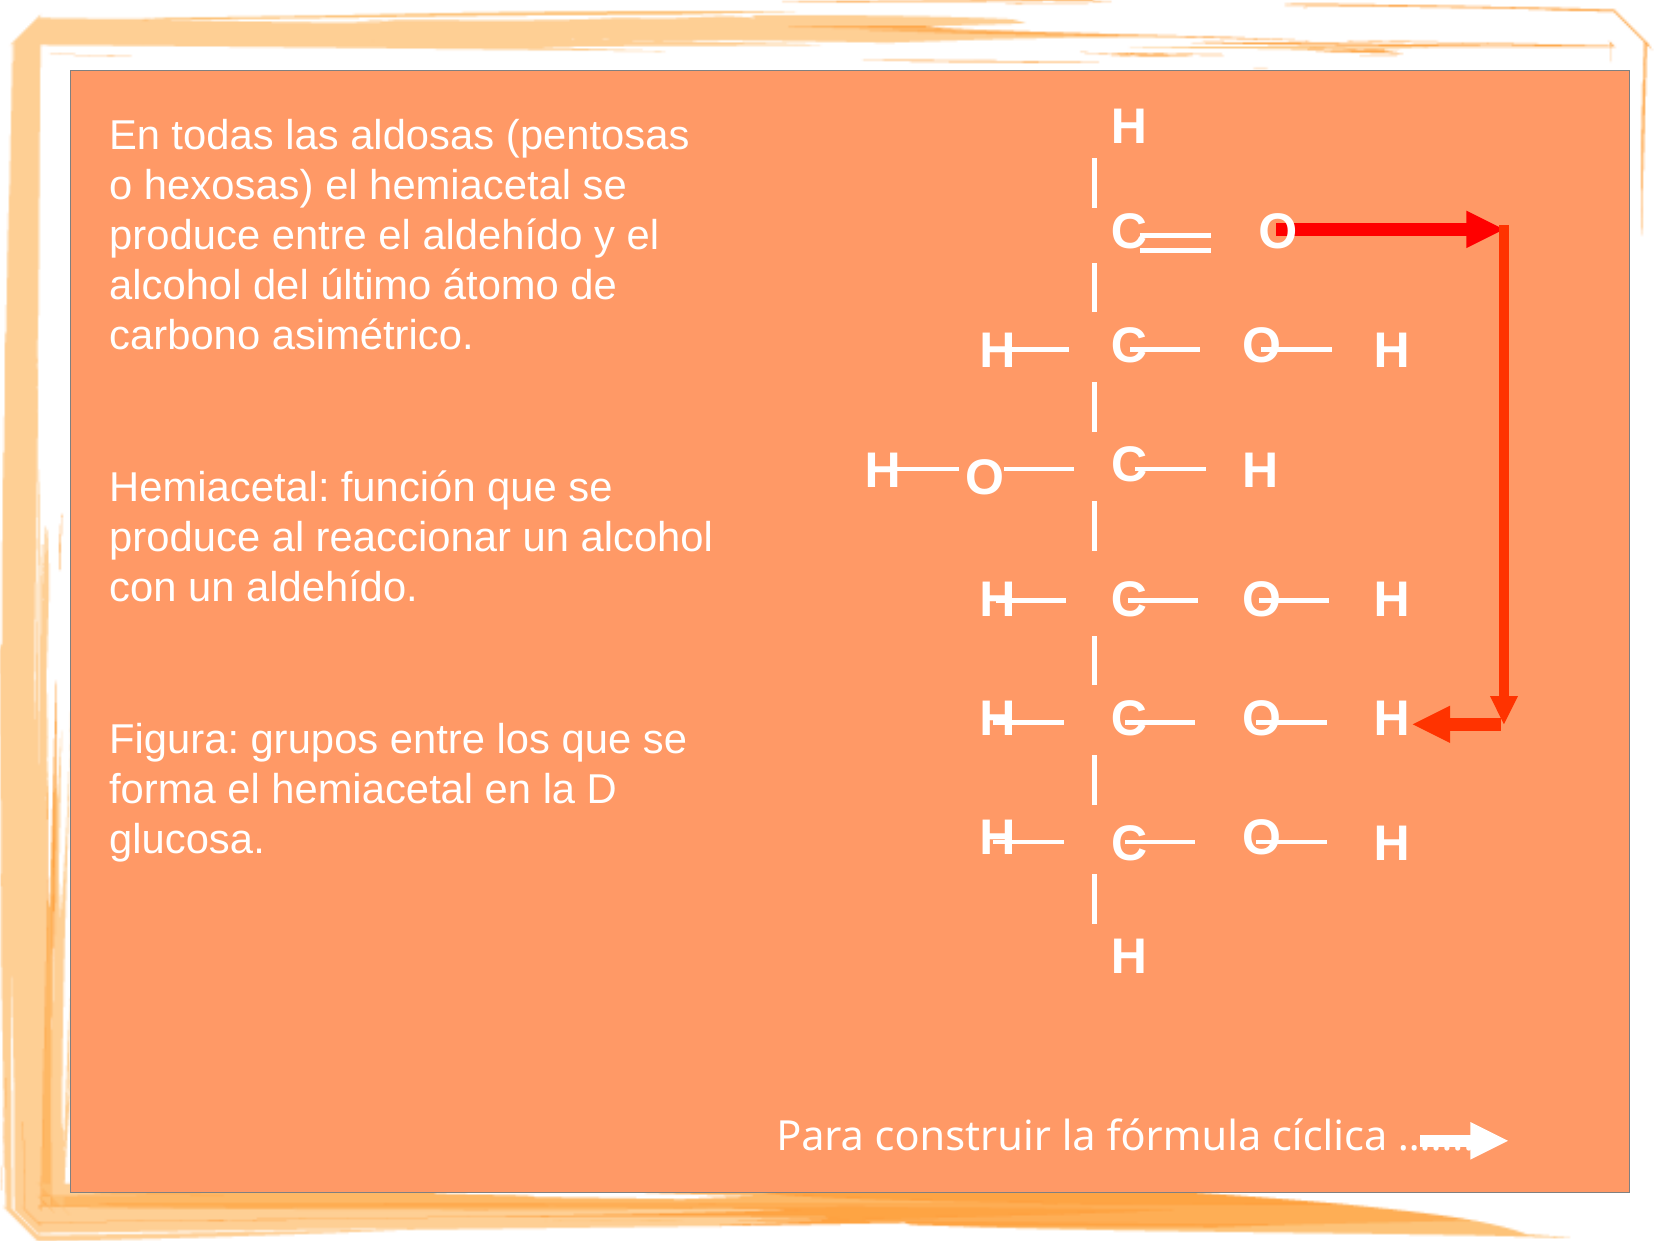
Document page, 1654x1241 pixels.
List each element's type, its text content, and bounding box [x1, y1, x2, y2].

text_box H [1323, 677, 1422, 754]
text_box C [1060, 190, 1143, 266]
text_box C [1060, 424, 1143, 500]
text_box [70, 70, 1630, 1193]
picture [0, 0, 1654, 1241]
text_box O [1251, 587, 1271, 611]
text_box Para construir la fórmula cíclica ……. [761, 1101, 1595, 1167]
text_box C [1060, 677, 1143, 754]
text_box O [1191, 797, 1291, 873]
text_box C [1119, 706, 1143, 730]
text_box H [929, 797, 1028, 873]
text_box H [1323, 309, 1422, 386]
text_box C [1060, 304, 1143, 381]
text_box H [1191, 429, 1291, 505]
text_box C [1119, 587, 1143, 611]
text_box H [1060, 916, 1160, 992]
text_box C [1120, 452, 1143, 476]
text_box En todas las aldosas (pentosas o hexosas) el hemiacetal se produce entre el aldehído y el alcohol del último átomo de carbono asimétrico. Hemiacetal: función que se produce al reaccionar un alcohol con un aldehído. Figura: grupos entre los que se forma el hemiacetal en la D glucosa. [94, 100, 733, 871]
text_box H [929, 677, 1028, 754]
text_box H [929, 558, 1028, 634]
text_box O [1191, 558, 1291, 634]
text_box O [1251, 825, 1271, 849]
text_box C [1060, 802, 1143, 878]
text_box O [1251, 333, 1271, 357]
text_box O [1191, 677, 1291, 754]
text_box H [1323, 558, 1422, 634]
text_box C [1119, 333, 1143, 357]
text_box C [1060, 558, 1143, 634]
text_box O [914, 436, 1014, 512]
text_box O [1208, 190, 1307, 266]
text_box O [1191, 304, 1291, 381]
text_box H [1060, 86, 1160, 162]
text_box C [1120, 831, 1143, 855]
text_box H [929, 309, 1028, 386]
text_box C [1119, 219, 1143, 243]
text_box H [814, 429, 913, 505]
text_box H [1323, 802, 1422, 878]
text_box O [1251, 706, 1271, 730]
